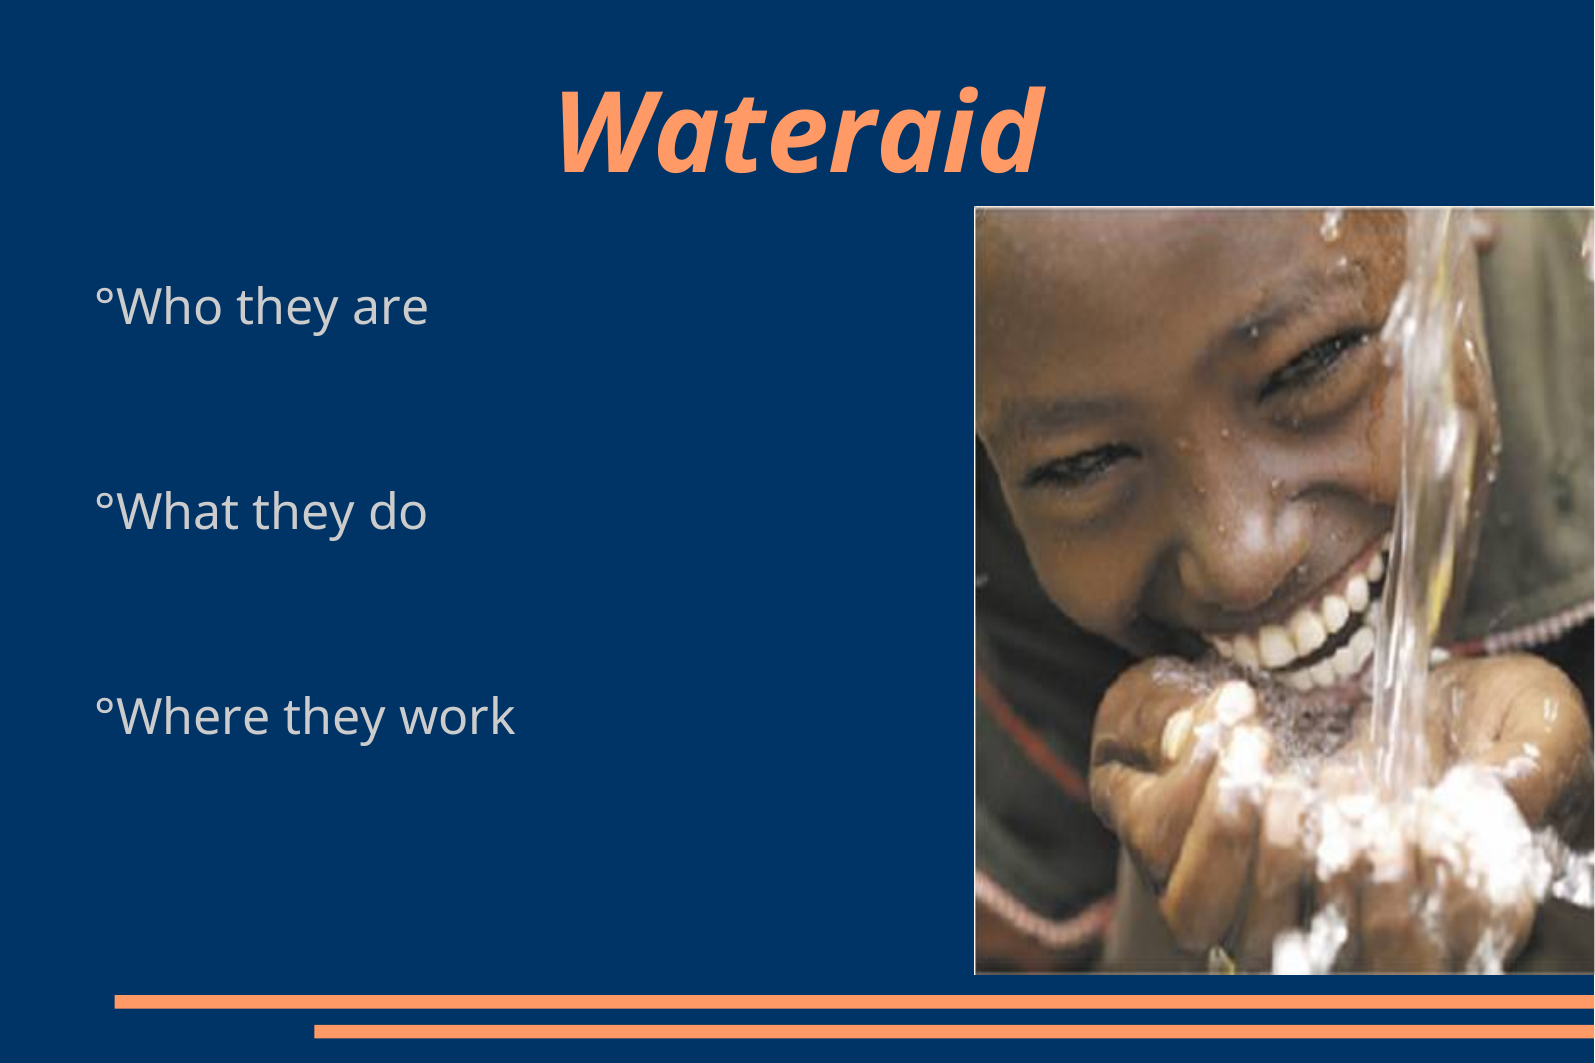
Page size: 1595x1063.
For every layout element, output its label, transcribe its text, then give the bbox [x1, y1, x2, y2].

title Wateraid [117, 39, 1479, 218]
picture [974, 206, 1595, 975]
subtitle °Who they are °What they do °Where they work [59, 265, 916, 960]
